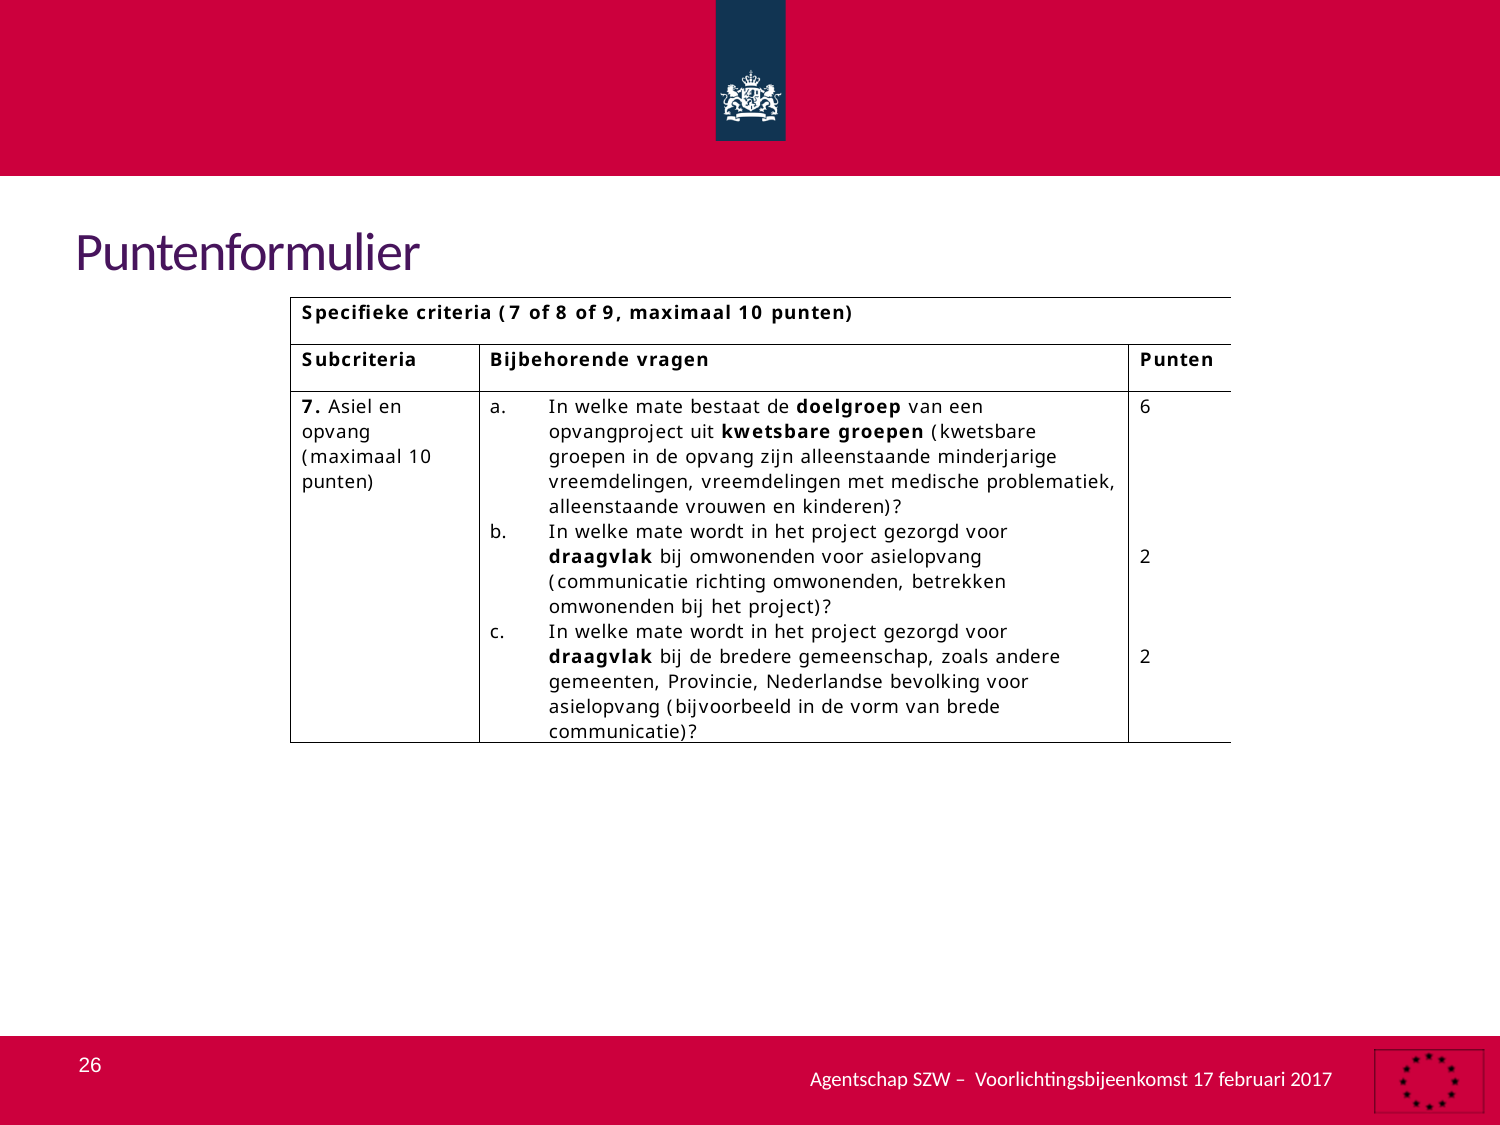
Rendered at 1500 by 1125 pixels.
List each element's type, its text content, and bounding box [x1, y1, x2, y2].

text_box [63, 1043, 181, 1104]
text_box Agentschap SZW – Voorlichtingsbijeenkomst 17 februari 2017 [795, 1058, 1418, 1109]
picture [290, 297, 1232, 769]
title Puntenformulier [60, 202, 1348, 297]
